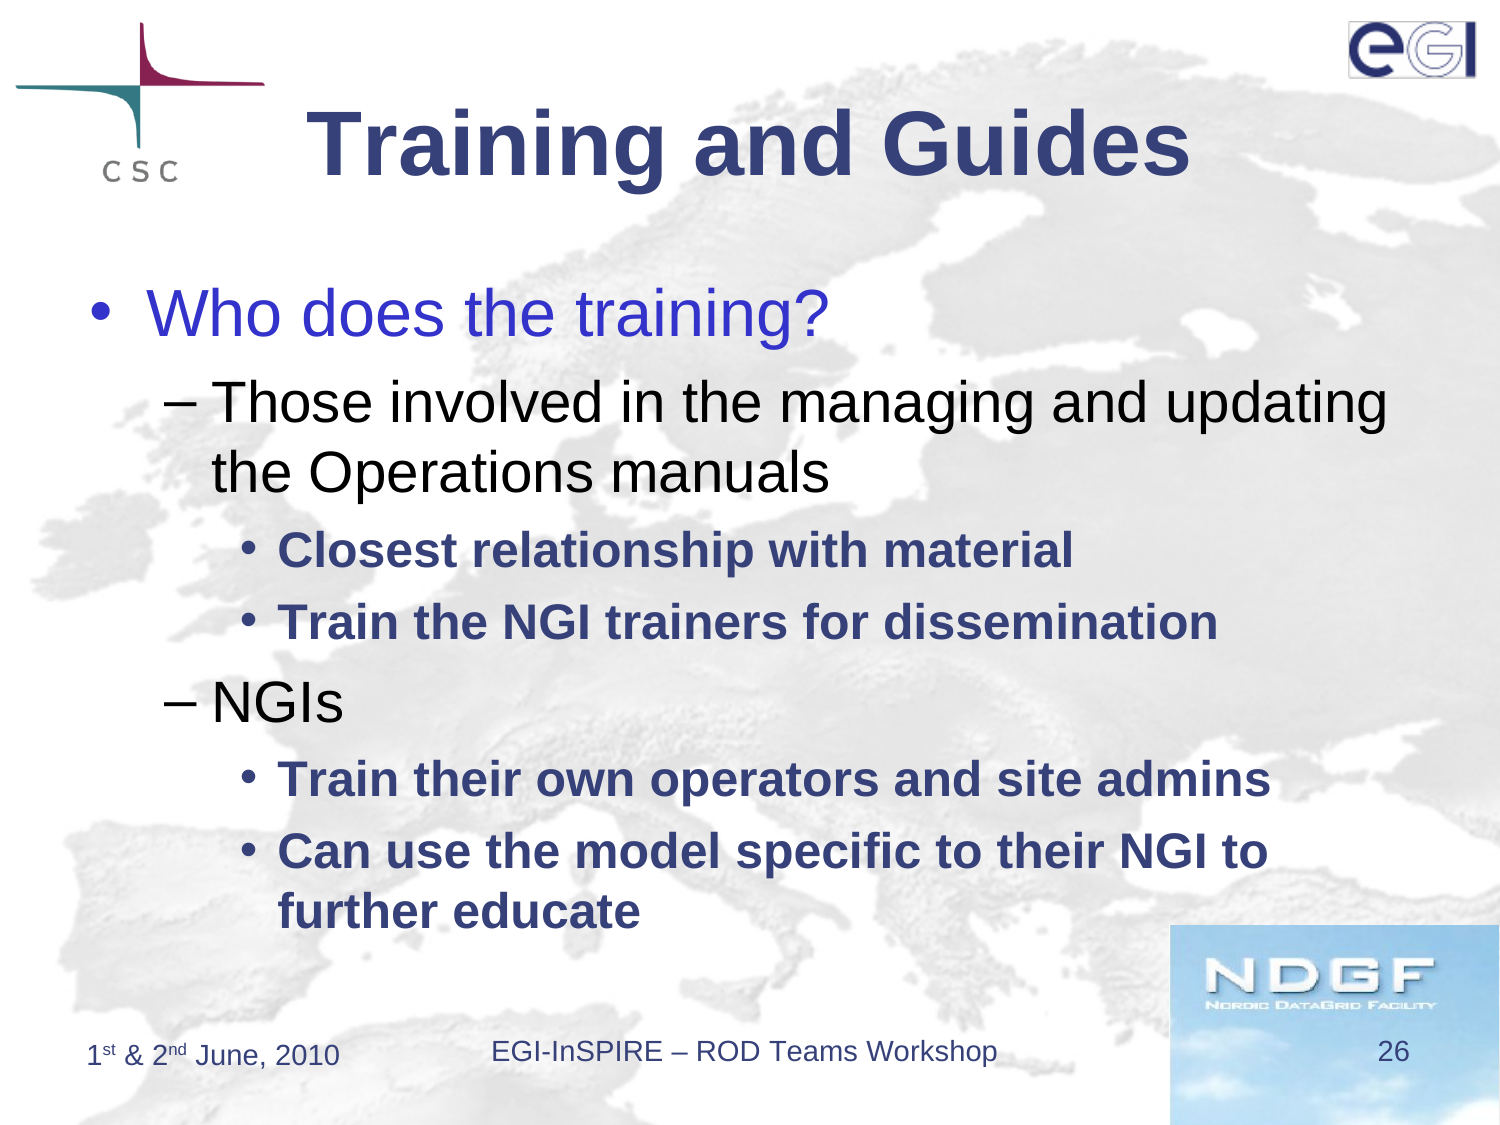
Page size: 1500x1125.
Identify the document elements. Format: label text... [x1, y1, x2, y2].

title Training and Guides [75, 20, 1426, 257]
picture [0, 0, 1500, 1125]
list Who does the training? Those involved in the managing and updating the Operations manuals Closest relationship with material Train the NGI trainers for dissemination NGIs Train their own operators and site admins Can use the model specific to their NGI to further educate [75, 262, 1426, 1006]
